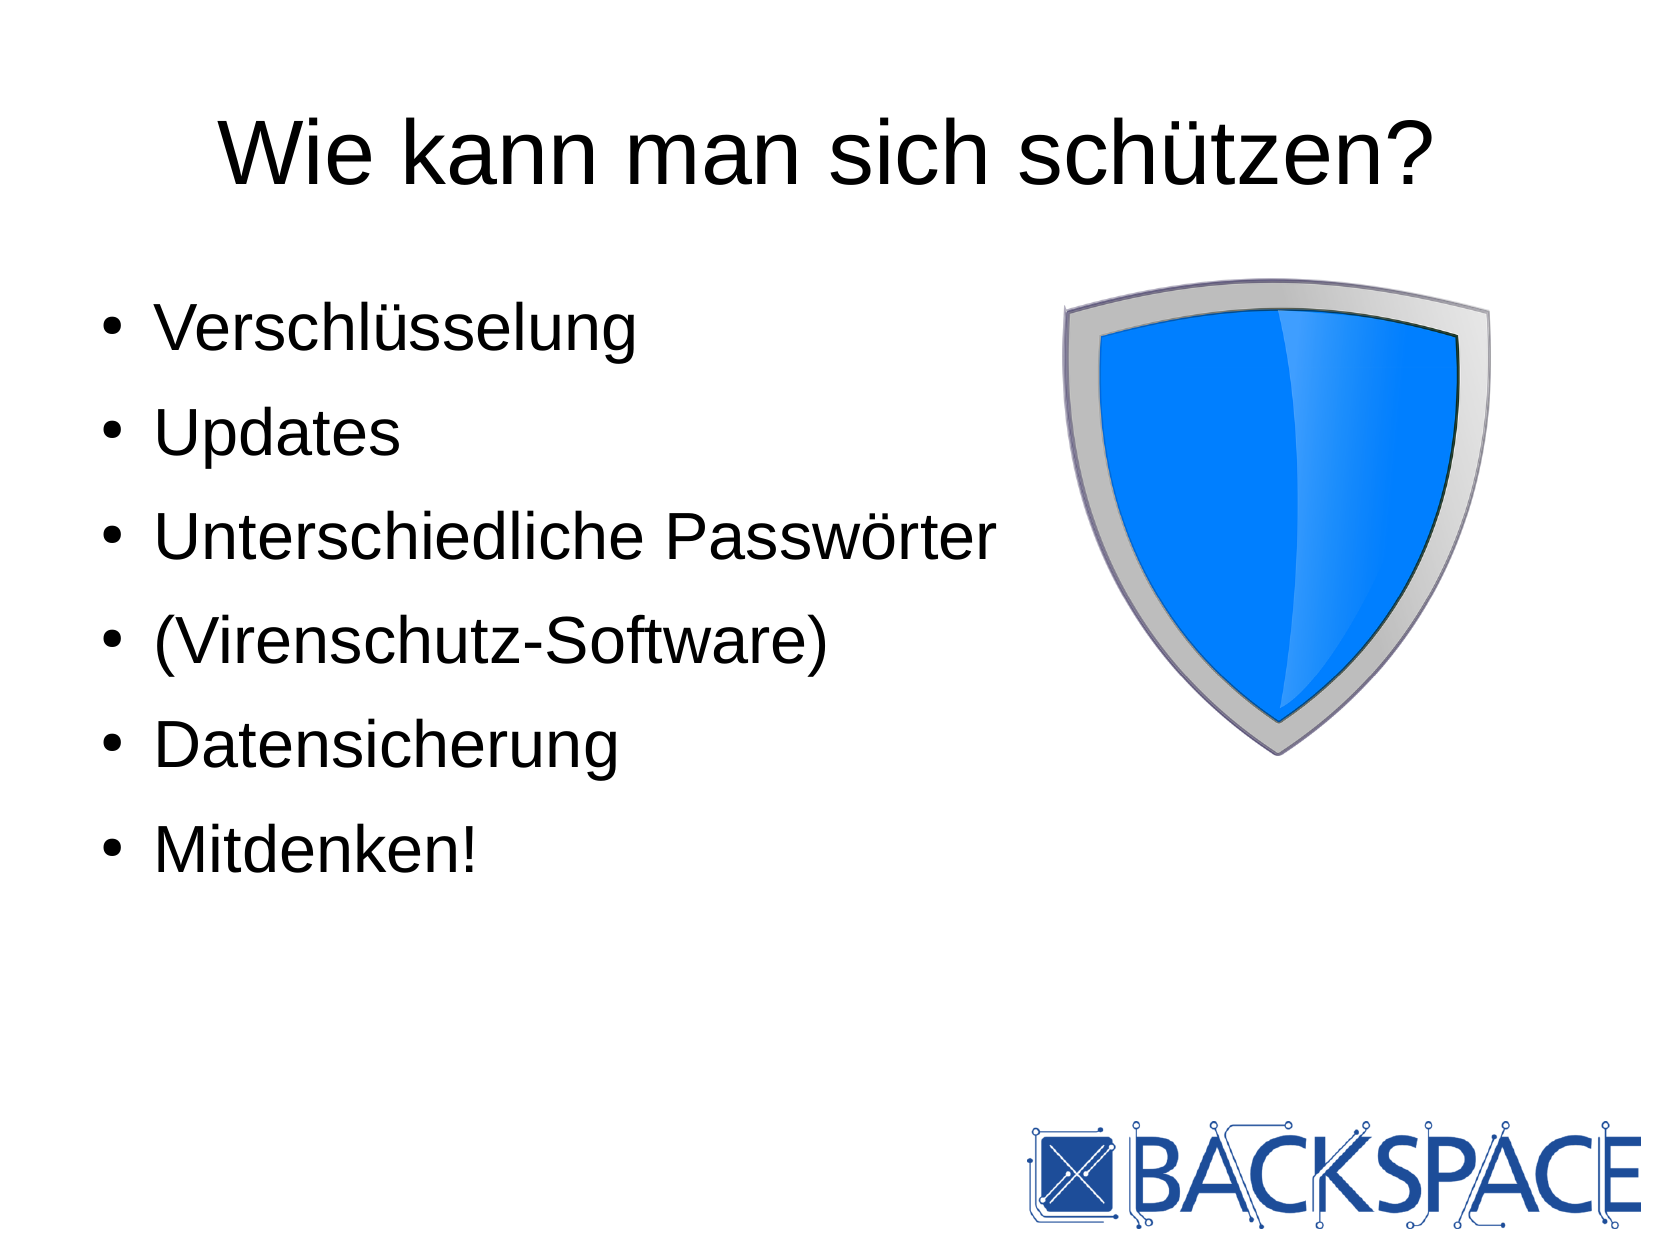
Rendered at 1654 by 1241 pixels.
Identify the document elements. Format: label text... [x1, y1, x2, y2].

picture [1062, 278, 1491, 756]
title Wie kann man sich schützen? [82, 49, 1571, 257]
picture [1027, 1121, 1641, 1229]
list Verschlüsselung Updates Unterschiedliche Passwörter (Virenschutz-Software) Datensicherung Mitdenken! [82, 290, 1538, 1010]
